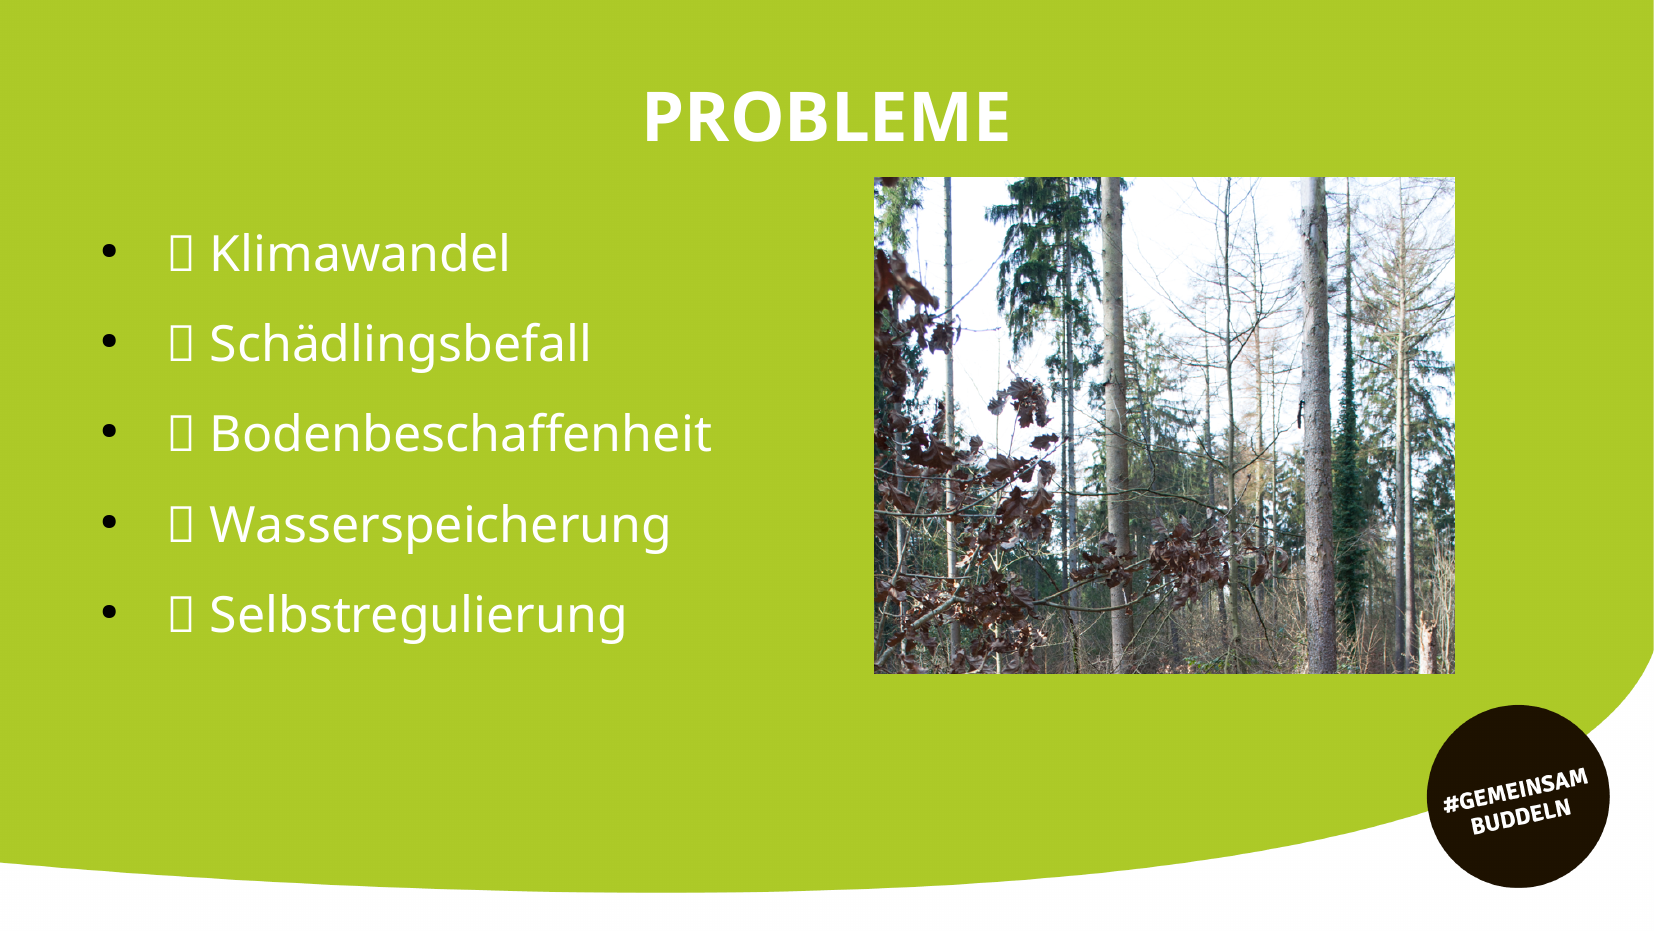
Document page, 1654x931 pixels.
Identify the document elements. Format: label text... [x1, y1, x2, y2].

title PROBLEME [82, 37, 1571, 193]
list  Klimawandel  Schädlingsbefall  Bodenbeschaffenheit  Wasserspeicherung  Selbstregulierung [82, 217, 1571, 758]
picture [0, 0, 1654, 931]
